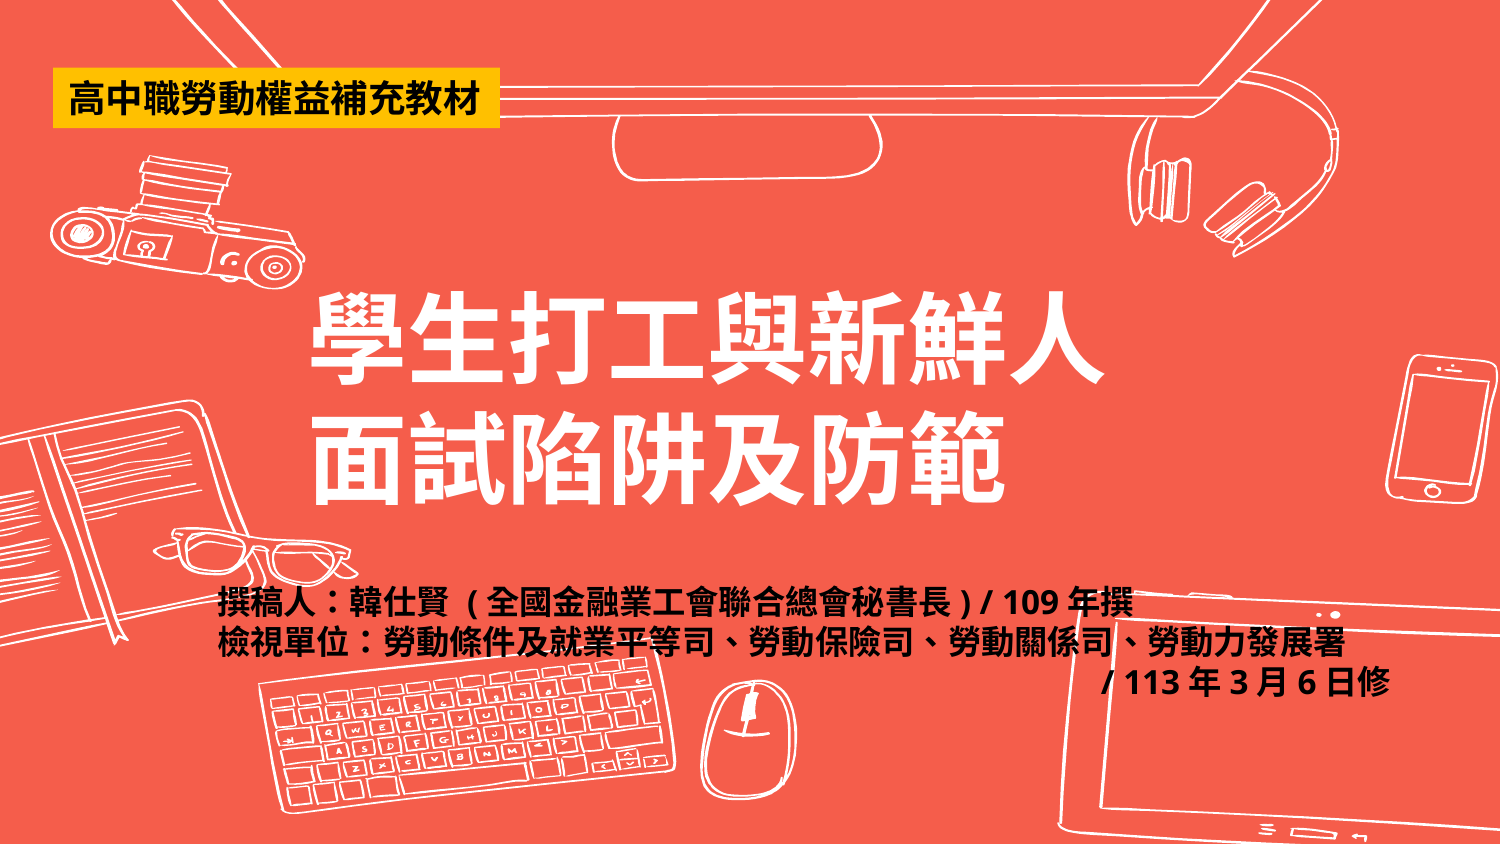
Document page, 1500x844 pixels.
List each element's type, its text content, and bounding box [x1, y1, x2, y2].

text_box 撰稿人：韓仕賢 (全國金融業工會聯合總會秘書長) / 109年撰 檢視單位：勞動條件及就業平等司、勞動保險司、勞動關係司、勞動力發展署 / 113年3月6日修 [202, 573, 1404, 711]
text_box 高中職勞動權益補充教材 [53, 67, 500, 129]
title 學生打工與新鮮人 面試陷阱及防範 [292, 233, 1286, 560]
